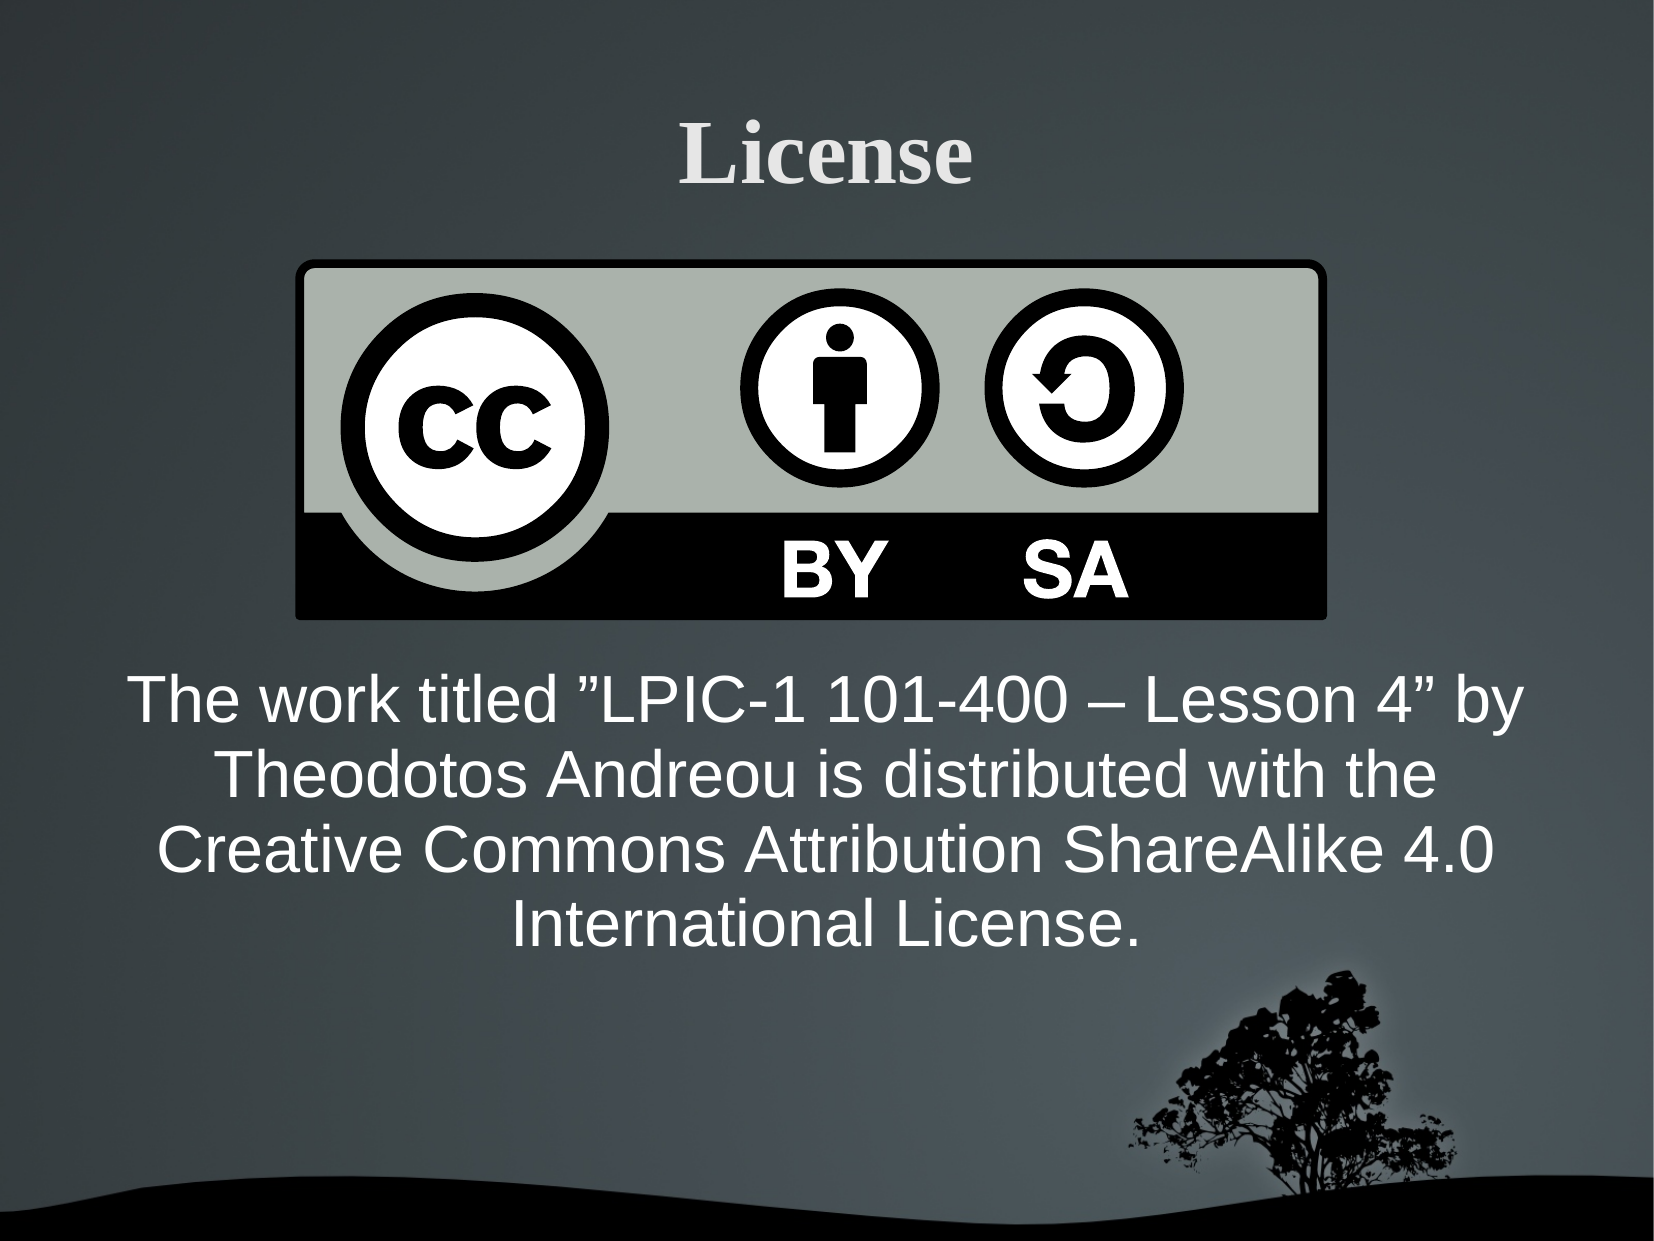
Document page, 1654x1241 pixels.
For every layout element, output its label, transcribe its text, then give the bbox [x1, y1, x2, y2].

title License [82, 49, 1571, 257]
picture [0, 0, 1654, 1241]
subtitle The work titled ”LPIC-1 101-400 – Lesson 4” by Theodotos Andreou is distributed with the Creative Commons Attribution ShareAlike 4.0 International License. [82, 290, 1571, 1109]
